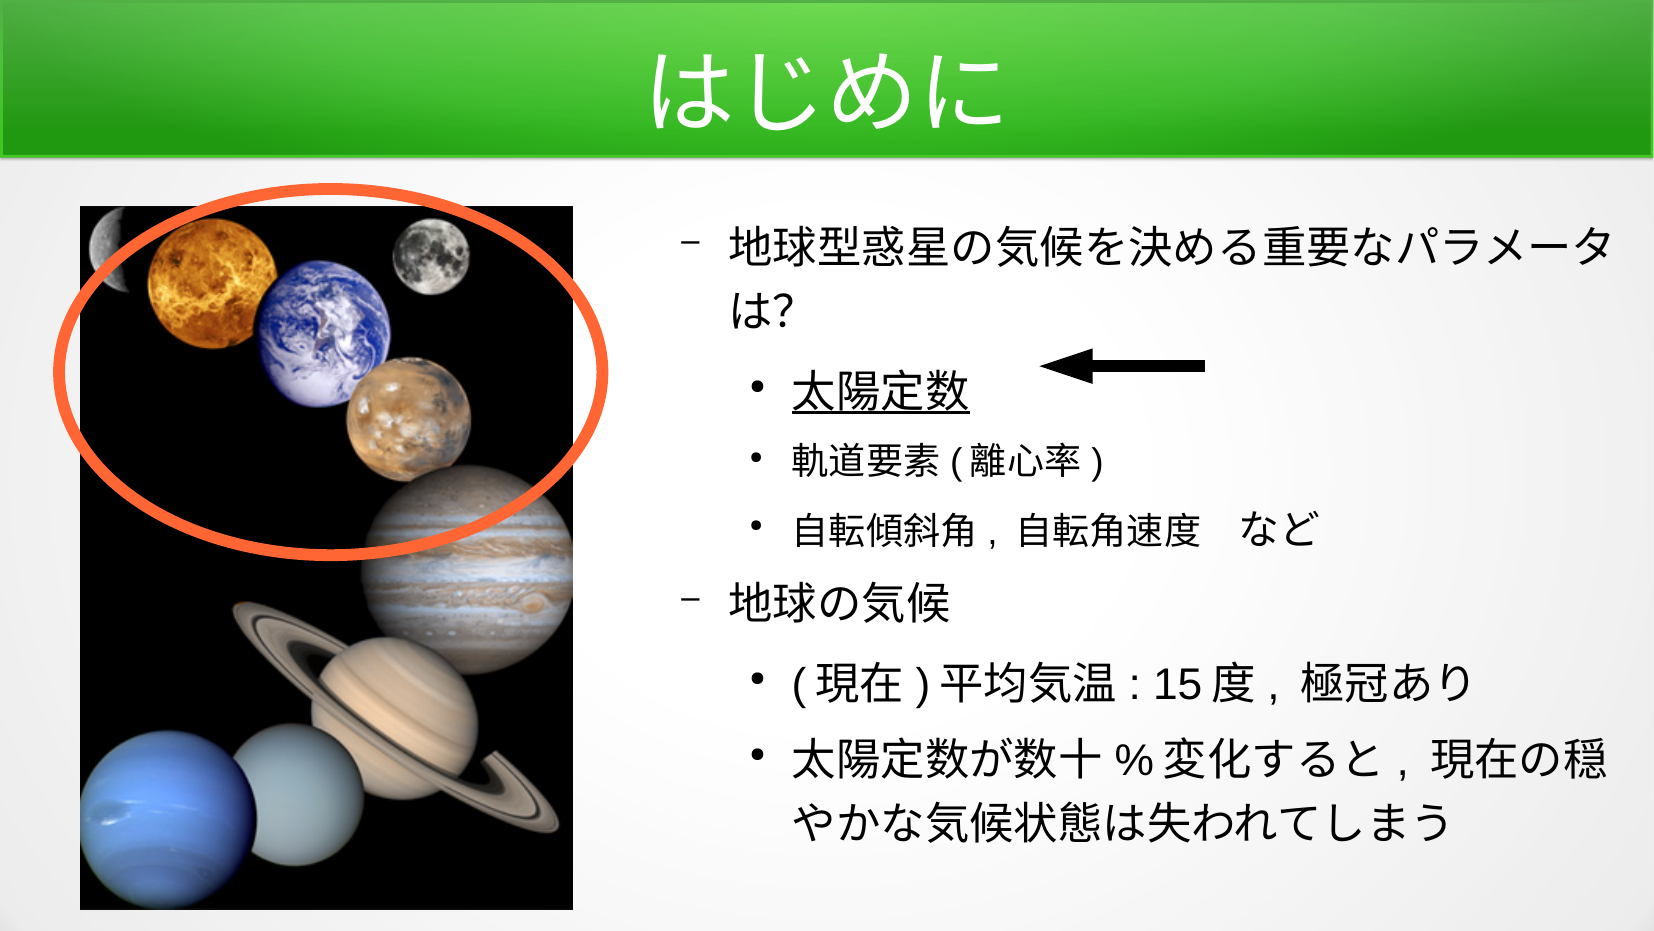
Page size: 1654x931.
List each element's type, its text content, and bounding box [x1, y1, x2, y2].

picture [80, 455, 573, 910]
picture [80, 206, 573, 549]
picture [80, 206, 195, 289]
title はじめに [82, 32, 1571, 140]
list 地球型惑星の気候を決める重要なパラメータは？ 太陽定数 軌道要素(離心率) 自転傾斜角, 自転角速度 など 地球の気候 (現在)平均気温: 15度, 極冠あり 太陽定数が数十%変化すると, 現在の穏やかな気候状態は失われてしまう [602, 211, 1630, 857]
picture [467, 206, 573, 278]
